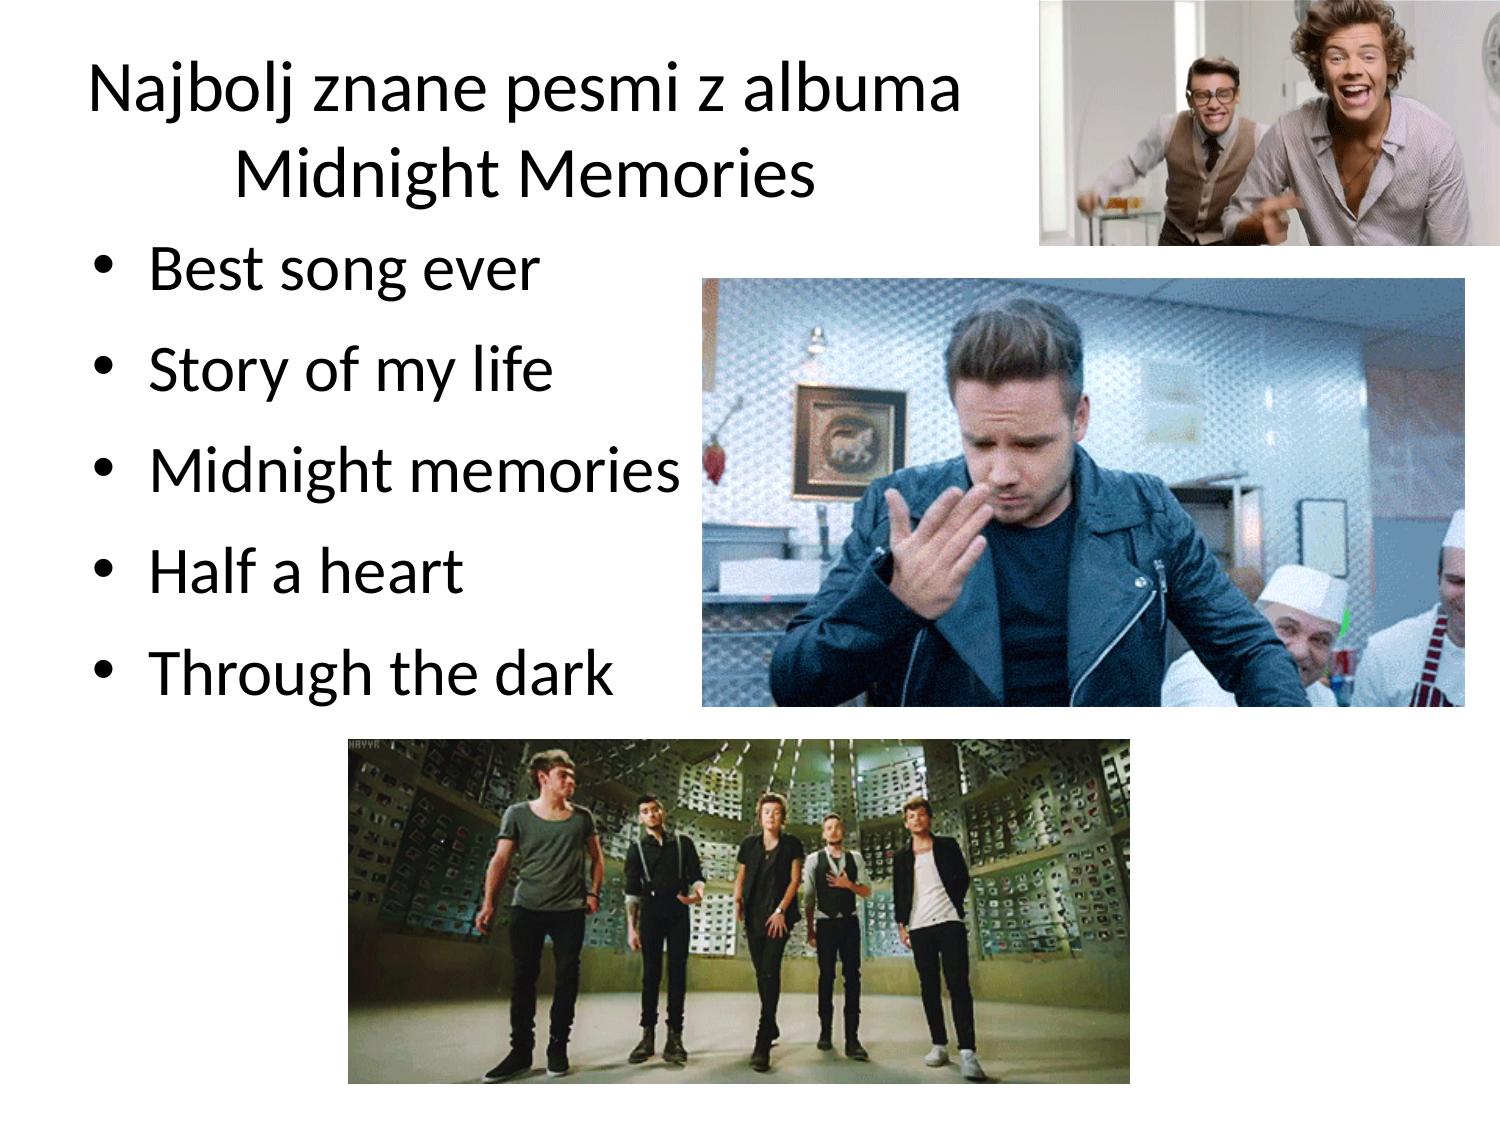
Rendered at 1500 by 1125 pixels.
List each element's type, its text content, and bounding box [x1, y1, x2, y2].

list Best song ever Story of my life Midnight memories Half a heart Through the dark [76, 208, 1427, 951]
picture [1039, 0, 1500, 247]
picture [702, 278, 1465, 708]
picture [348, 739, 1130, 1084]
title Najbolj znane pesmi z albuma Midnight Memories [0, 31, 1039, 220]
